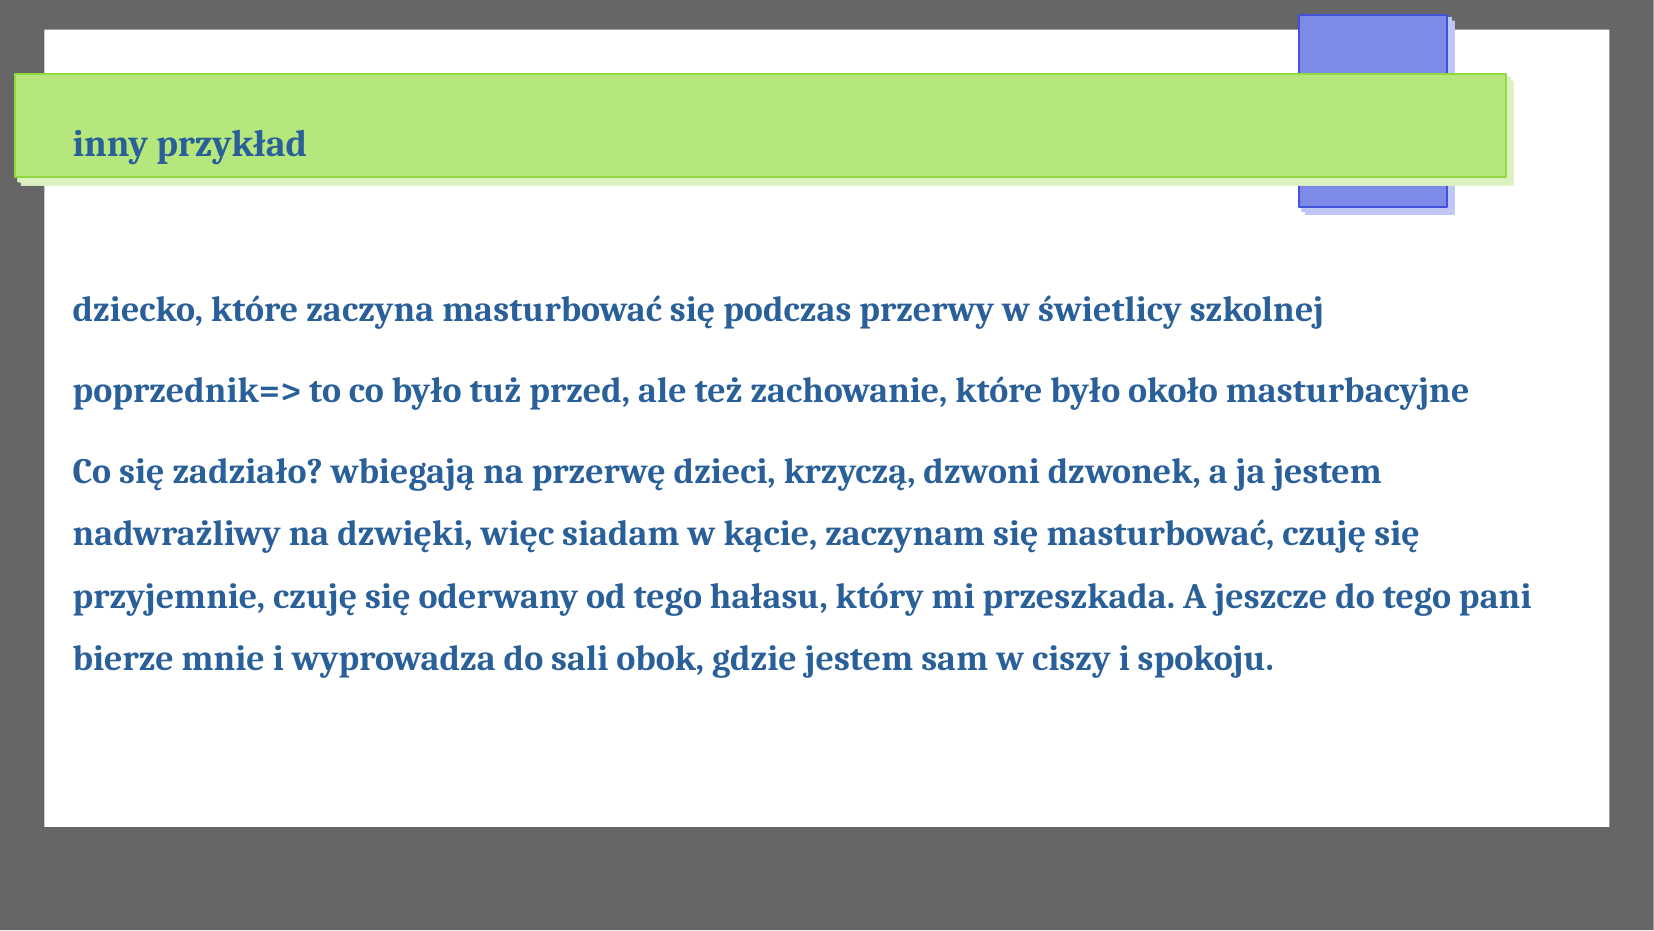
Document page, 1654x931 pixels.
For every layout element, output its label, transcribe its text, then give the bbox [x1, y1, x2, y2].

list inny przykład dziecko, które zaczyna masturbować się podczas przerwy w świetlicy szkolnej poprzednik=> to co było tuż przed, ale też zachowanie, które było około masturbacyjne Co się zadziało? wbiegają na przerwę dzieci, krzyczą, dzwoni dzwonek, a ja jestem nadwrażliwy na dzwięki, więc siadam w kącie, zaczynam się masturbować, czuję się przyjemnie, czuję się oderwany od tego hałasu, który mi przeszkada. A jeszcze do tego pani bierze mnie i wyprowadza do sali obok, gdzie jestem sam w ciszy i spokoju. [72, 100, 1550, 692]
